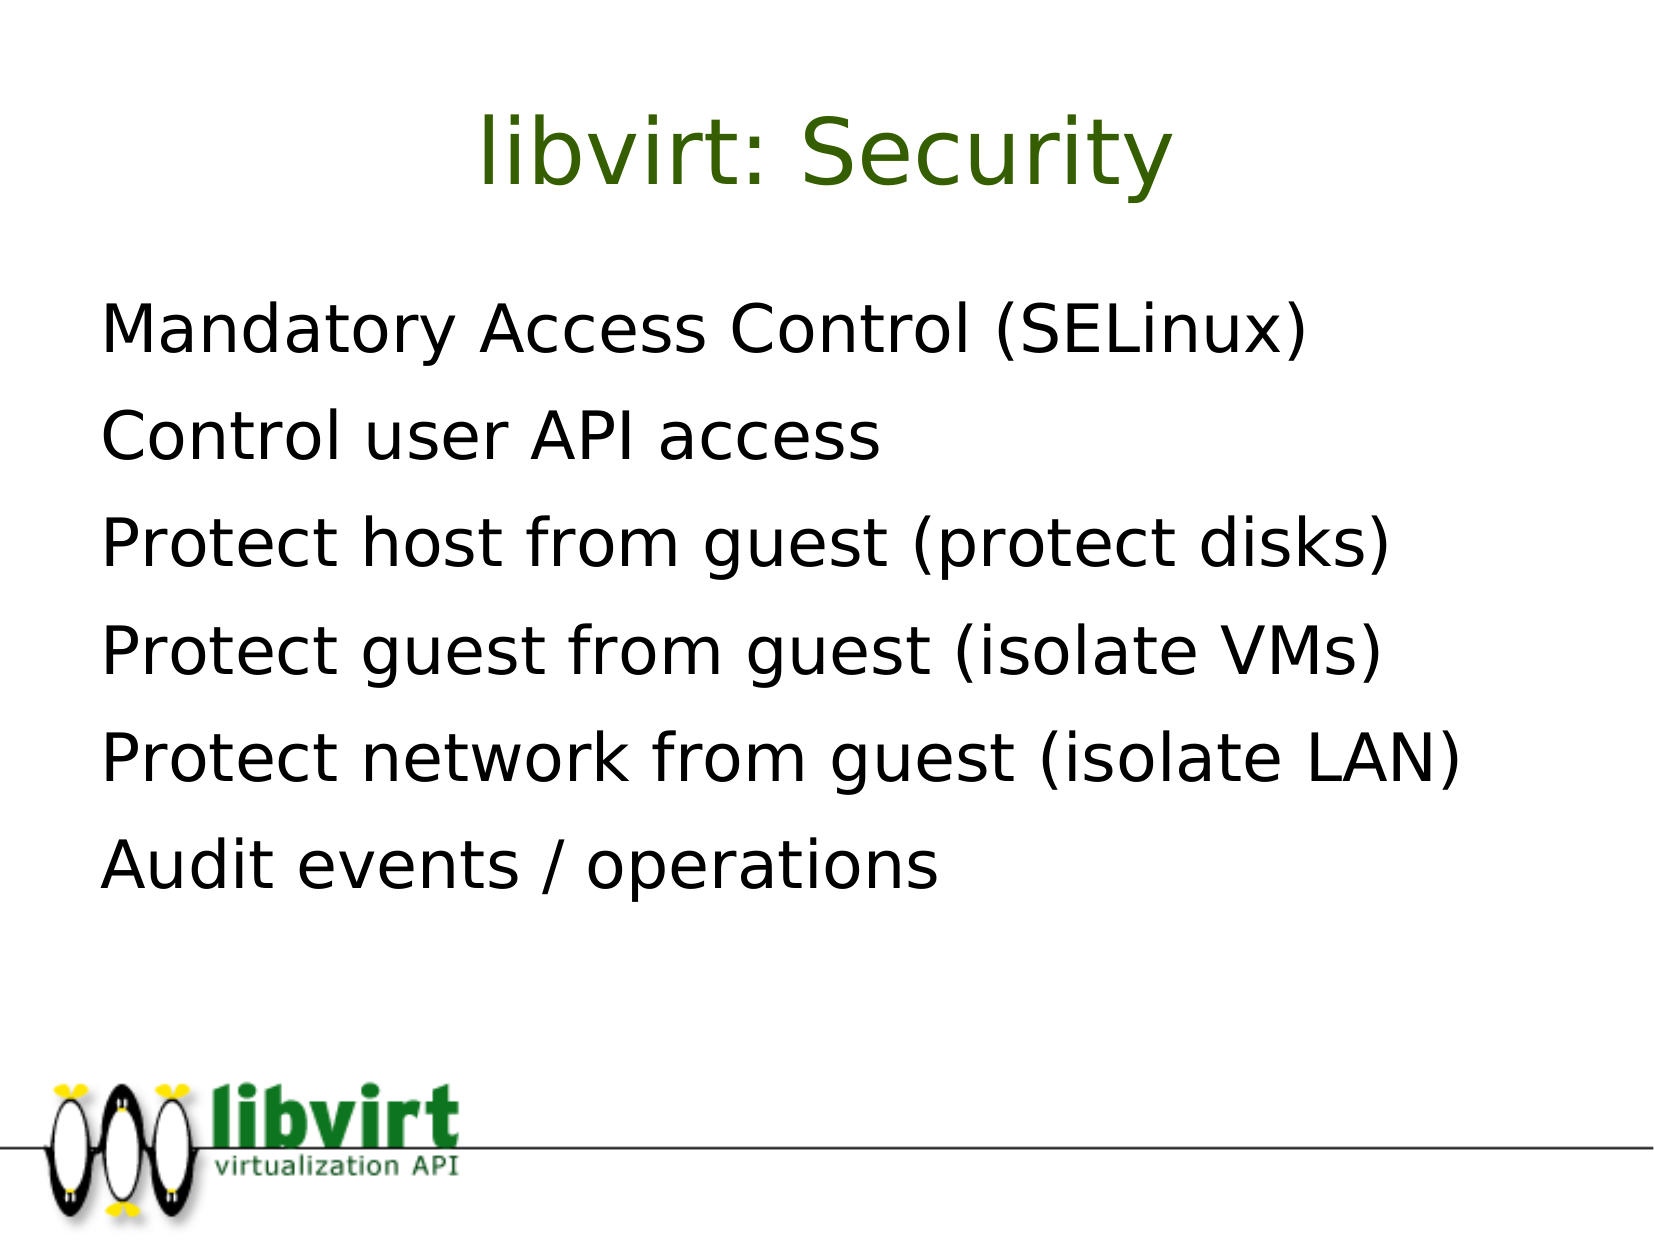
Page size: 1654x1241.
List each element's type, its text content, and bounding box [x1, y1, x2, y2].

list Mandatory Access Control (SELinux) Control user API access Protect host from guest (protect disks) Protect guest from guest (isolate VMs) Protect network from guest (isolate LAN) Audit events / operations [82, 290, 1571, 1109]
picture [0, 1076, 1654, 1241]
title libvirt: Security [82, 49, 1571, 257]
